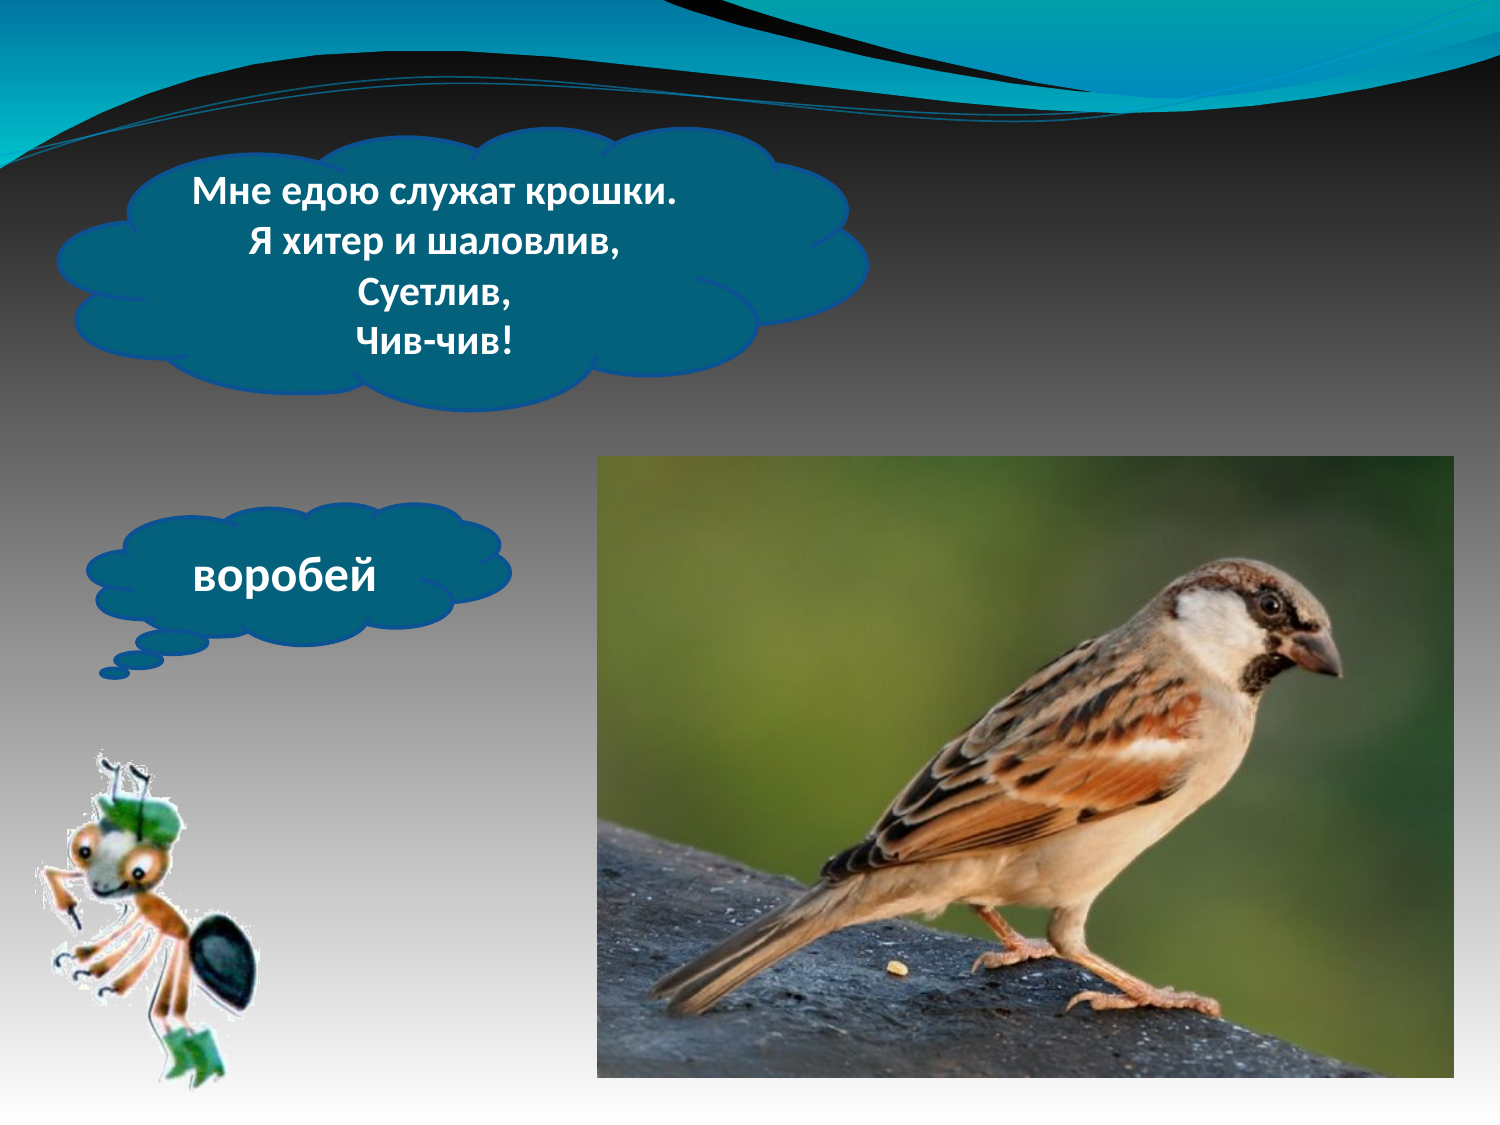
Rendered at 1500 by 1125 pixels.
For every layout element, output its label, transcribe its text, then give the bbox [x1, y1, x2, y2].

text_box воробей [88, 504, 511, 669]
text_box воробей [100, 668, 129, 678]
text_box Мне едою служат крошки. Я хитер и шаловлив, Суетлив, Чив-чив! [58, 128, 868, 411]
picture [597, 456, 1454, 1078]
picture [35, 749, 267, 1101]
